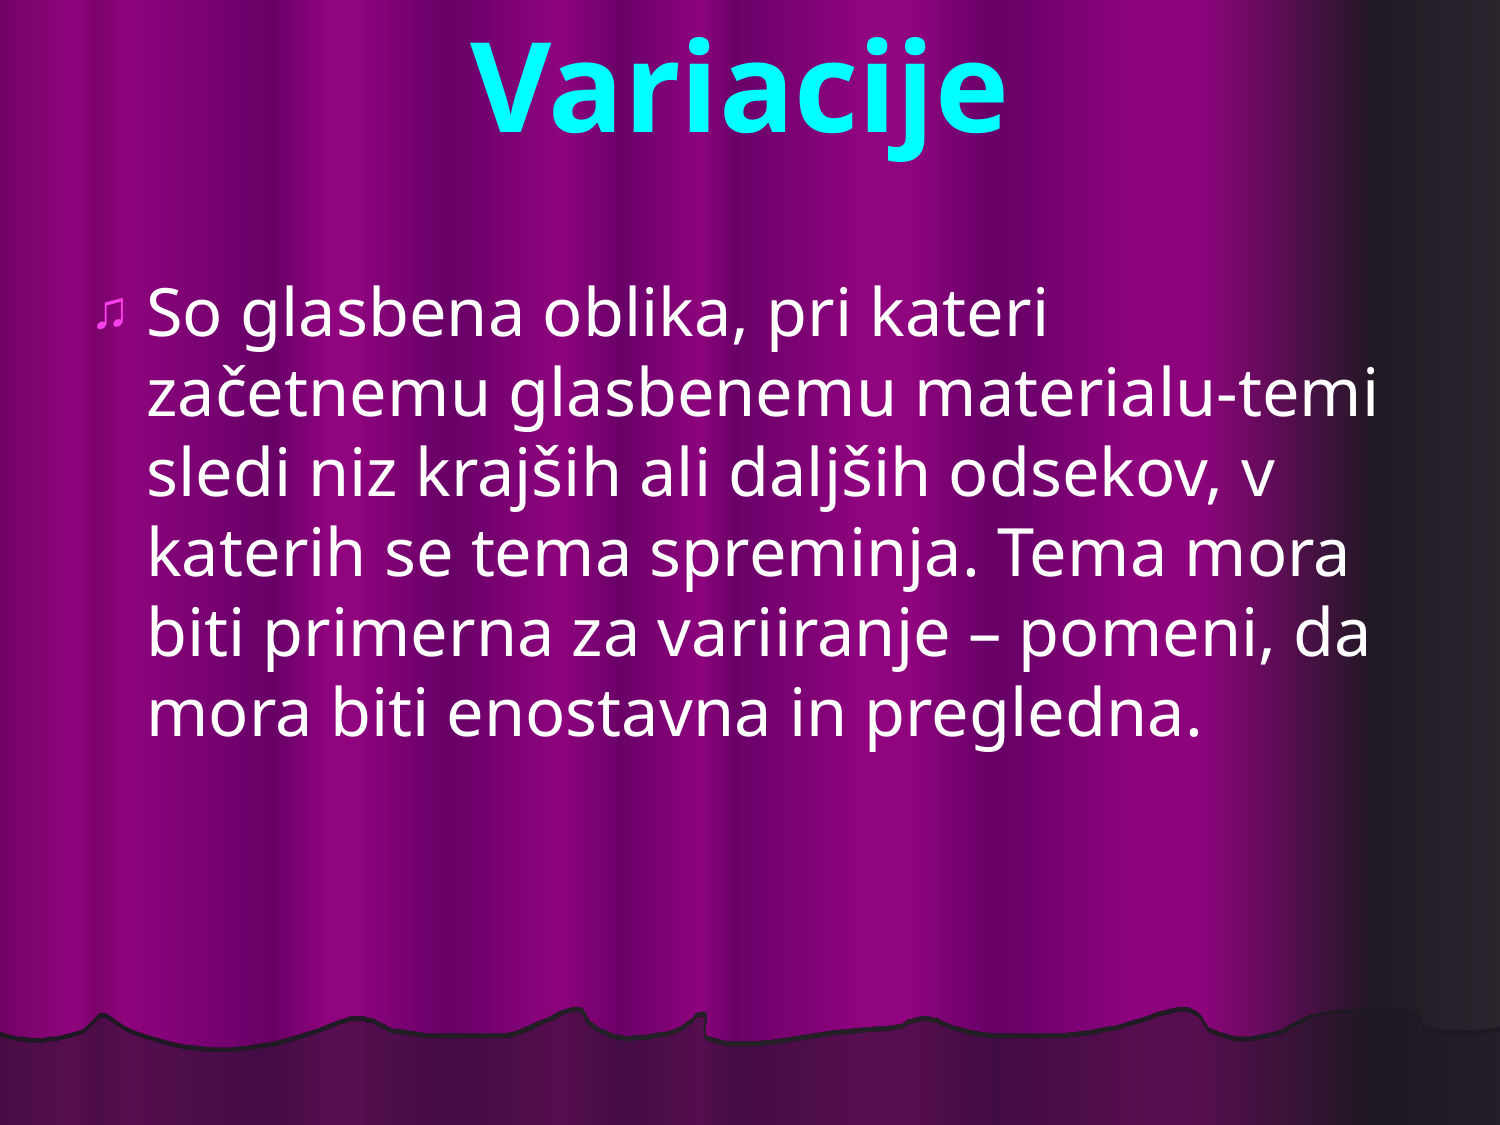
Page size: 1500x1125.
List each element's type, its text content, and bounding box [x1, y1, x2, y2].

title Variacije [64, 0, 1415, 161]
list So glasbena oblika, pri kateri začetnemu glasbenemu materialu-temi sledi niz krajših ali daljših odsekov, v katerih se tema spreminja. Tema mora biti primerna za variiranje – pomeni, da mora biti enostavna in pregledna. [75, 262, 1425, 1006]
